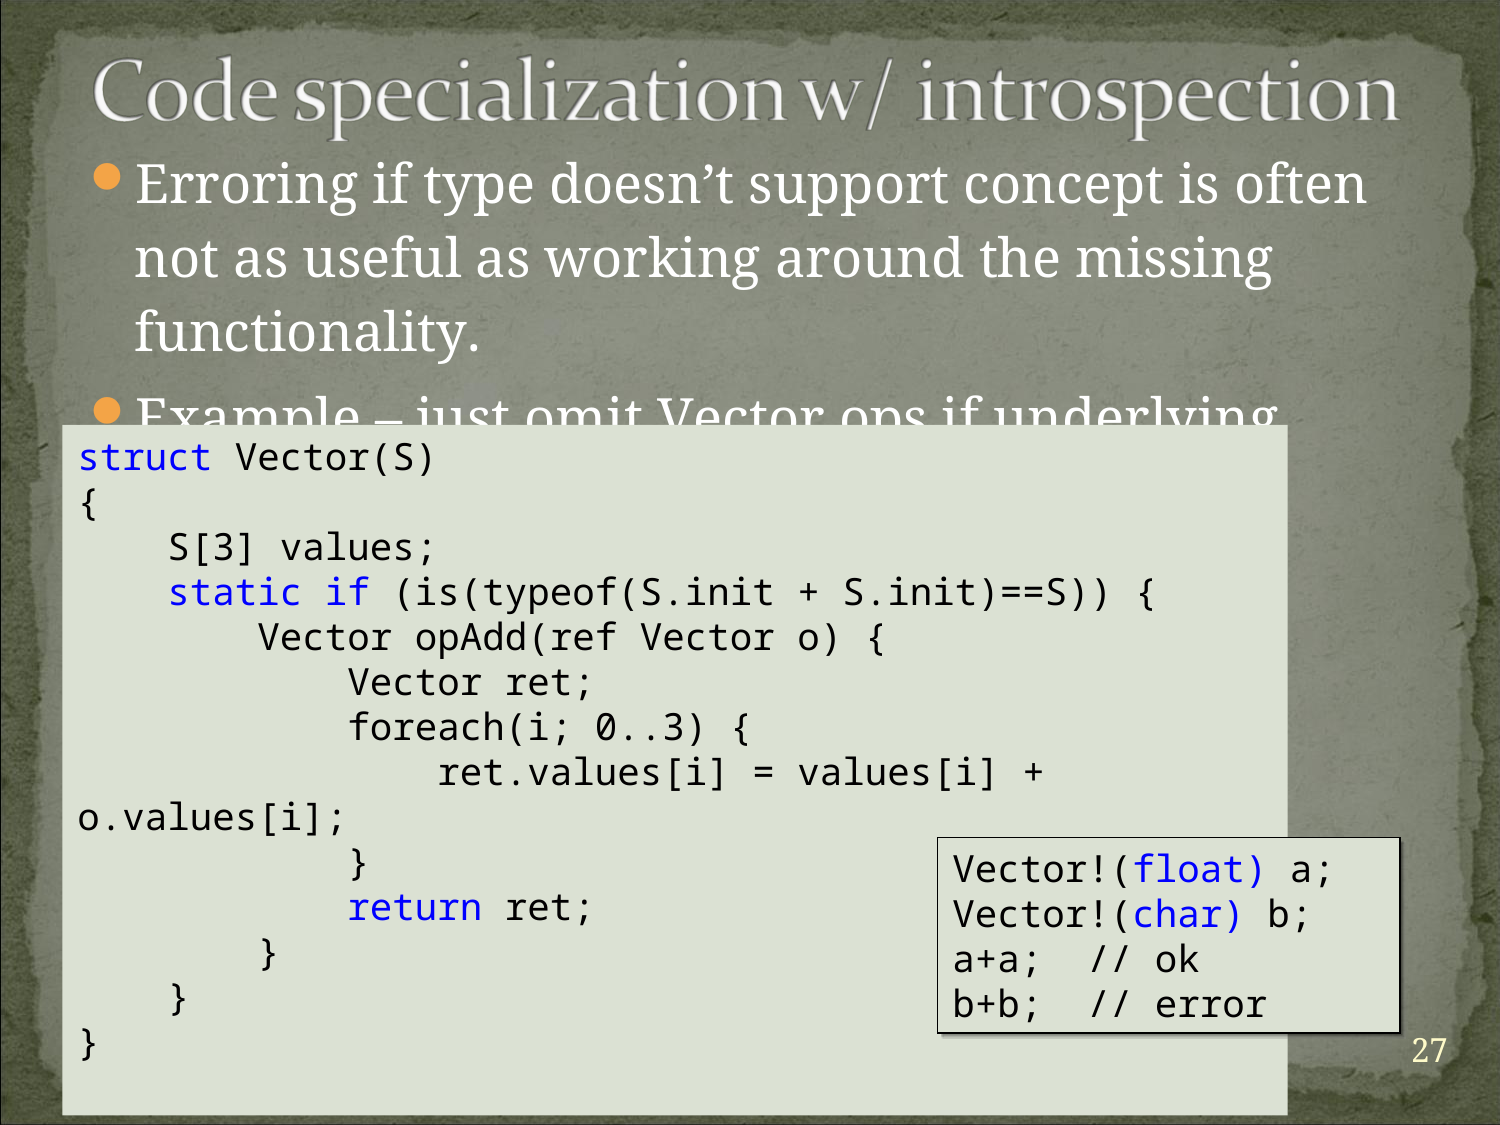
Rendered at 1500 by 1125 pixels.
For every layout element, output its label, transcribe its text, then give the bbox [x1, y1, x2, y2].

text_box Vector!(float) a; Vector!(char) b; a+a; // ok b+b; // error [937, 837, 1401, 1033]
text_box [35, 10, 1453, 152]
text_box 33 [1379, 1014, 1480, 1090]
picture [0, 0, 1500, 1125]
text_box struct Vector(S) { S[3] values; static if (is(typeof(S.init + S.init)==S)) { Vector opAdd(ref Vector o) { Vector ret; foreach(i; 0..3) { ret.values[i] = values[i] + o.values[i]; } return ret; } } } [62, 424, 1288, 1116]
list Erroring if type doesn’t support concept is often not as useful as working around the missing functionality. Example – just omit Vector ops if underlying scalar op not defined. [75, 152, 1426, 451]
